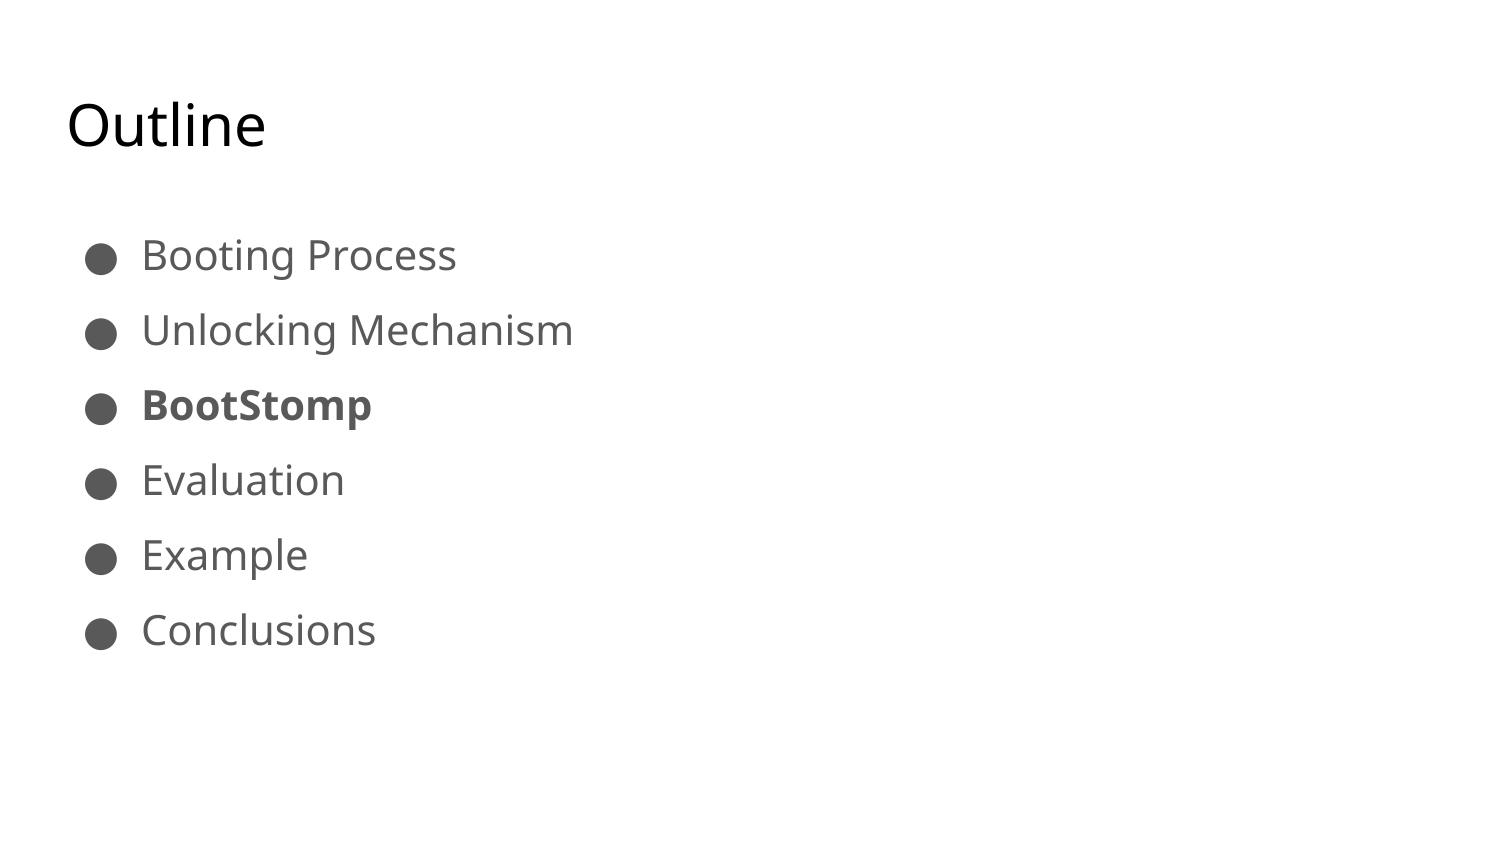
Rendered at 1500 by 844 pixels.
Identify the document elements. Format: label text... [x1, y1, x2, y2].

title Outline [51, 72, 1449, 167]
list Booting Process Unlocking Mechanism BootStomp Evaluation Example Conclusions [51, 189, 1449, 750]
